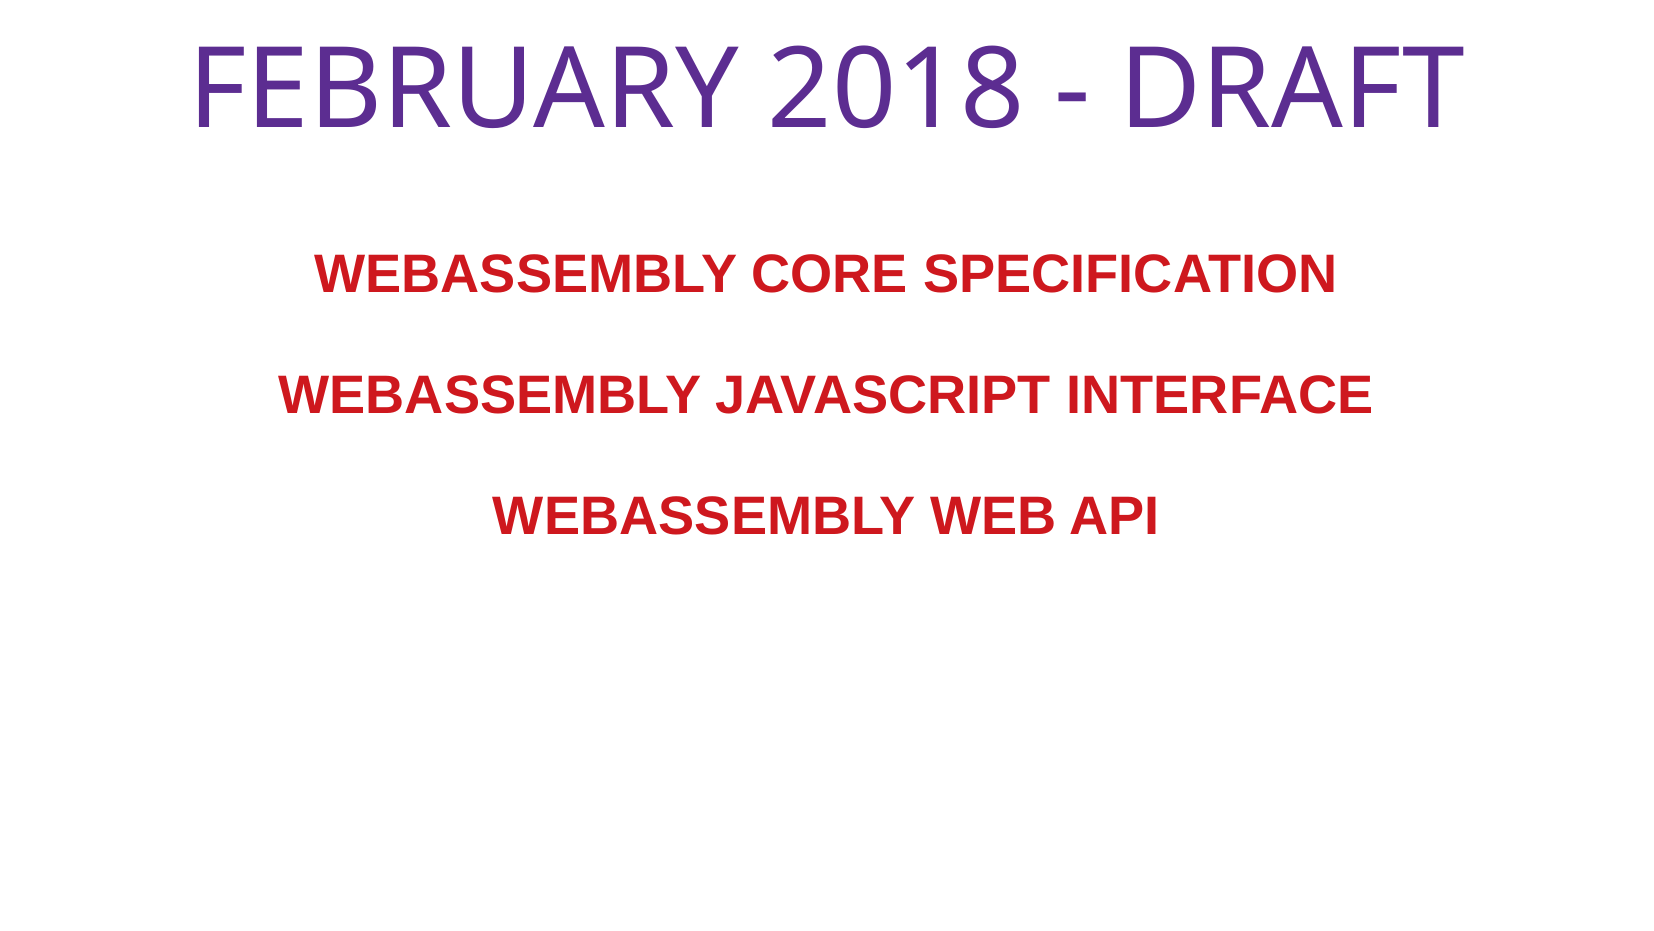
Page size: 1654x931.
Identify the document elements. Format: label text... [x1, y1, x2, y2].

title FEBRUARY 2018 - DRAFT [0, 5, 1654, 162]
text_box WEBASSEMBLY CORE SPECIFICATION WEBASSEMBLY JAVASCRIPT INTERFACE WEBASSEMBLY WEB API [0, 236, 1654, 554]
